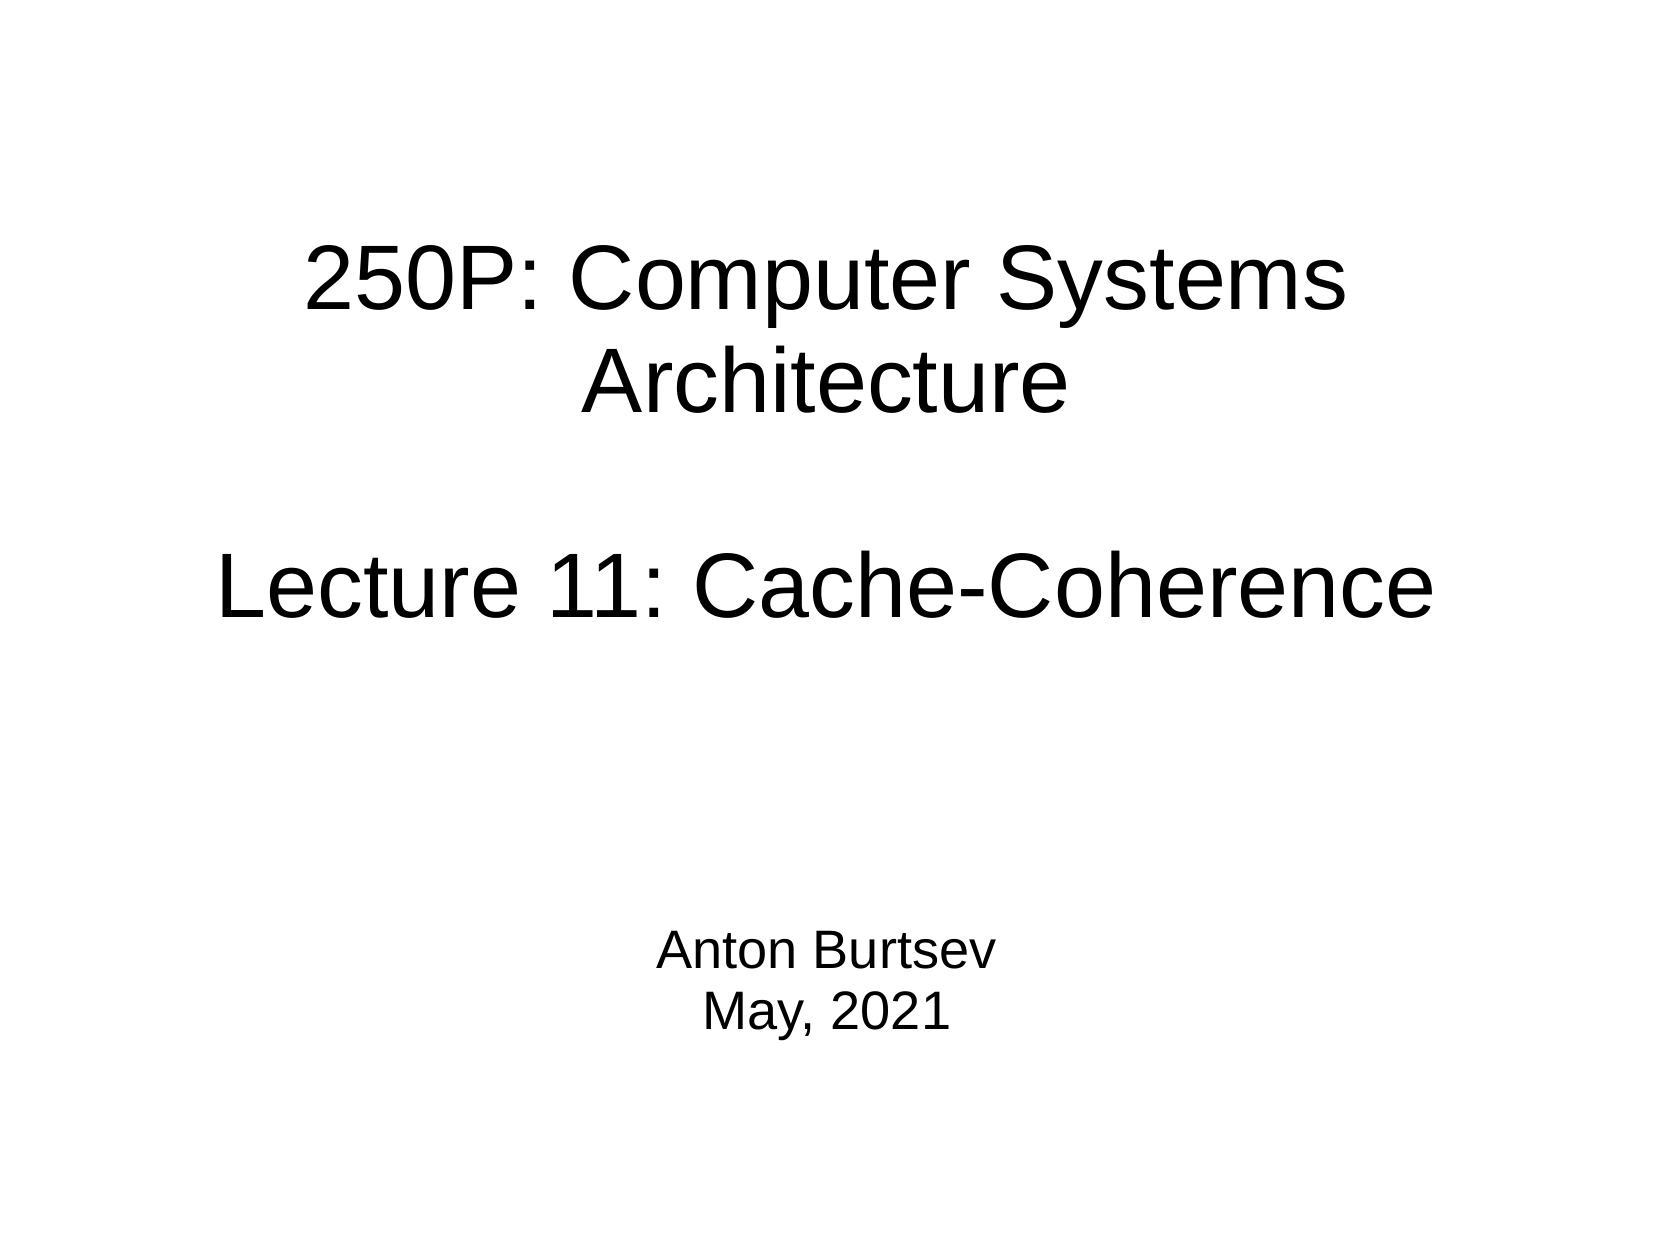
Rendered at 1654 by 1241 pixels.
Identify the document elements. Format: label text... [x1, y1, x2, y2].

subtitle Anton Burtsev May, 2021 [82, 637, 1571, 1109]
title 250P: Computer Systems Architecture Lecture 11: Cache-Coherence [82, 113, 1571, 637]
